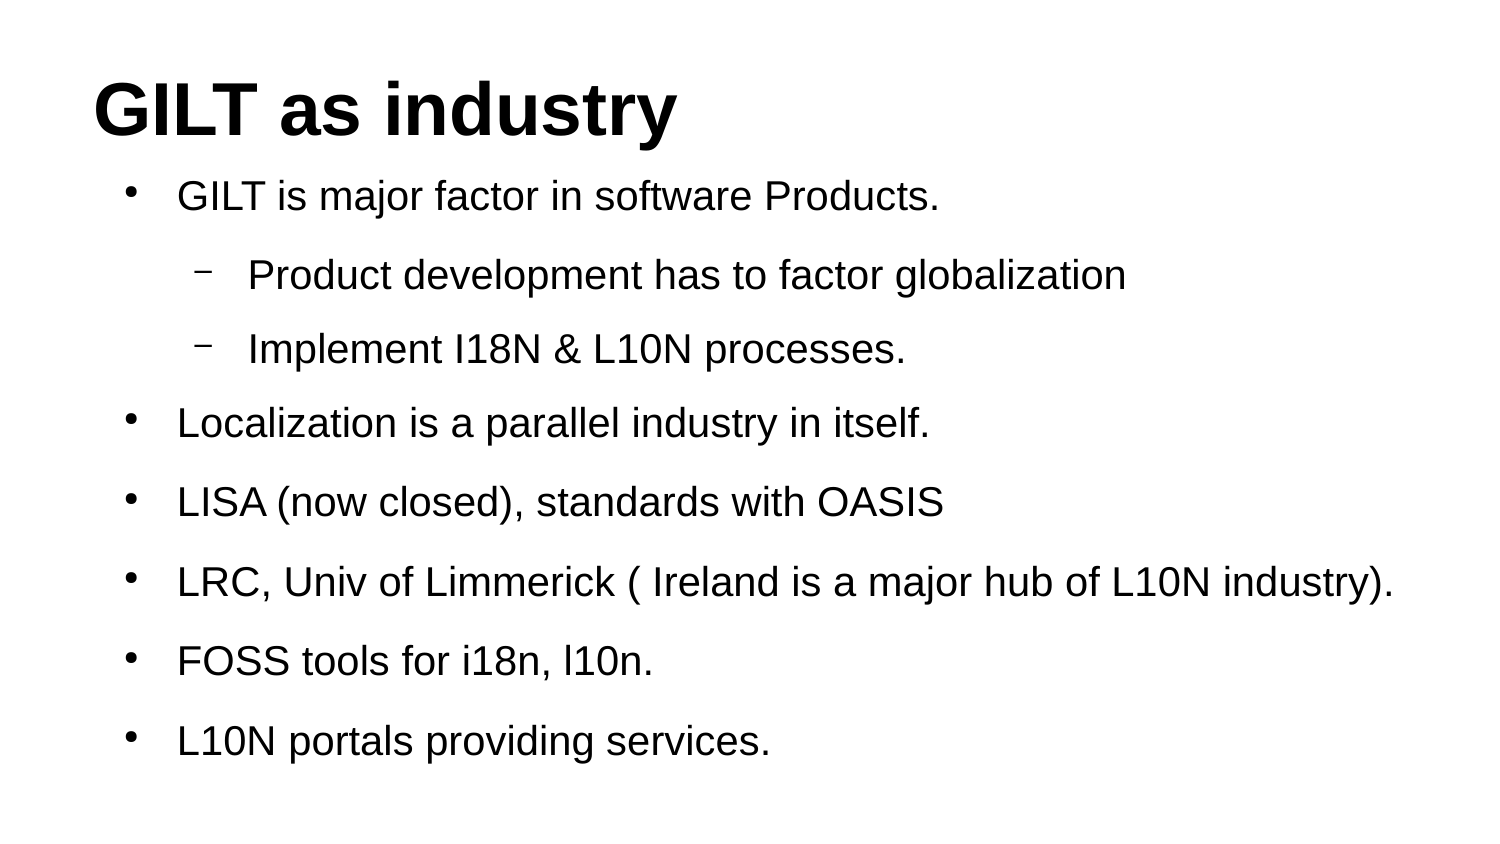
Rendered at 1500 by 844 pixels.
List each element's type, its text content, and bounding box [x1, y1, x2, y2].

list GILT is major factor in software Products. Product development has to factor globalization Implement I18N & L10N processes. Localization is a parallel industry in itself. LISA (now closed), standards with OASIS LRC, Univ of Limmerick ( Ireland is a major hub of L10N industry). FOSS tools for i18n, l10n. L10N portals providing services. [91, 153, 1441, 765]
title GILT as industry [78, 24, 1429, 166]
